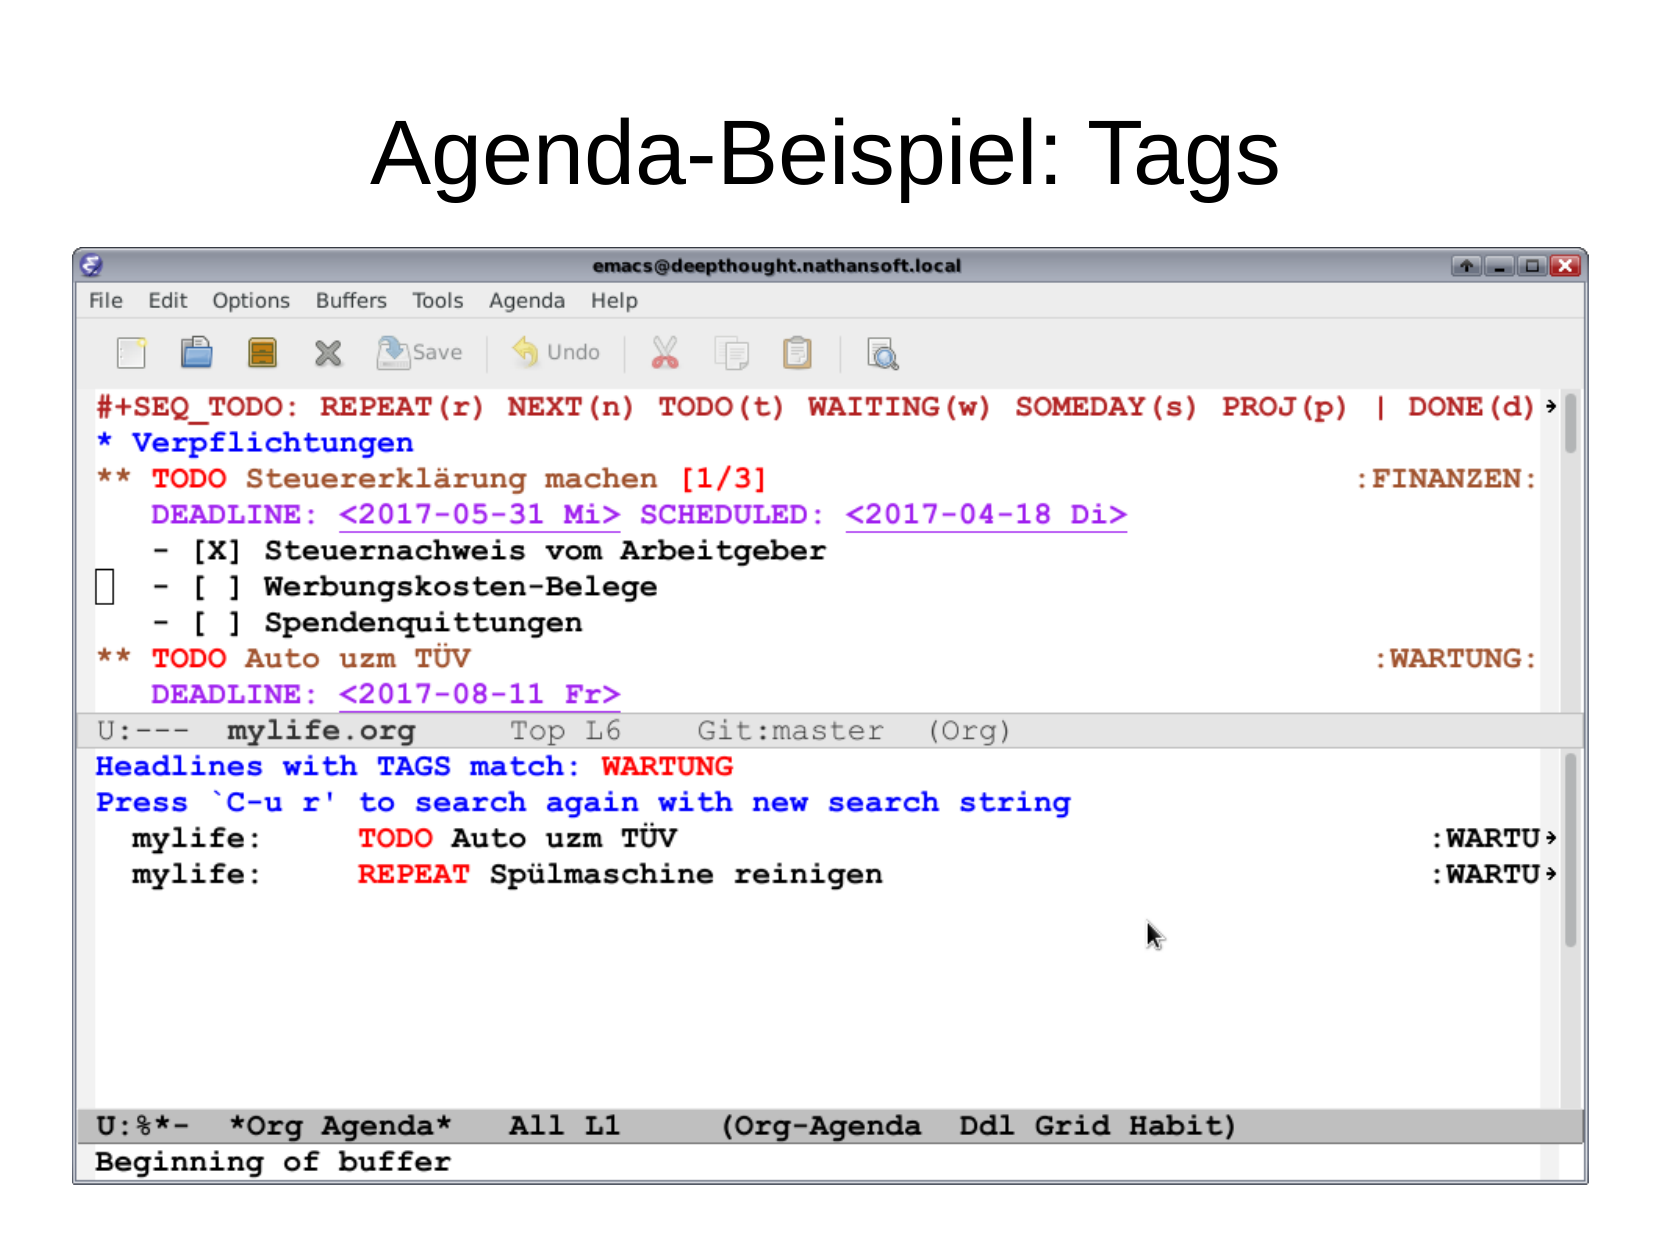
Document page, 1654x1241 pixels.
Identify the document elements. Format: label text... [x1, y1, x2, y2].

title Agenda-Beispiel: Tags [82, 49, 1571, 247]
picture [72, 247, 1589, 1185]
